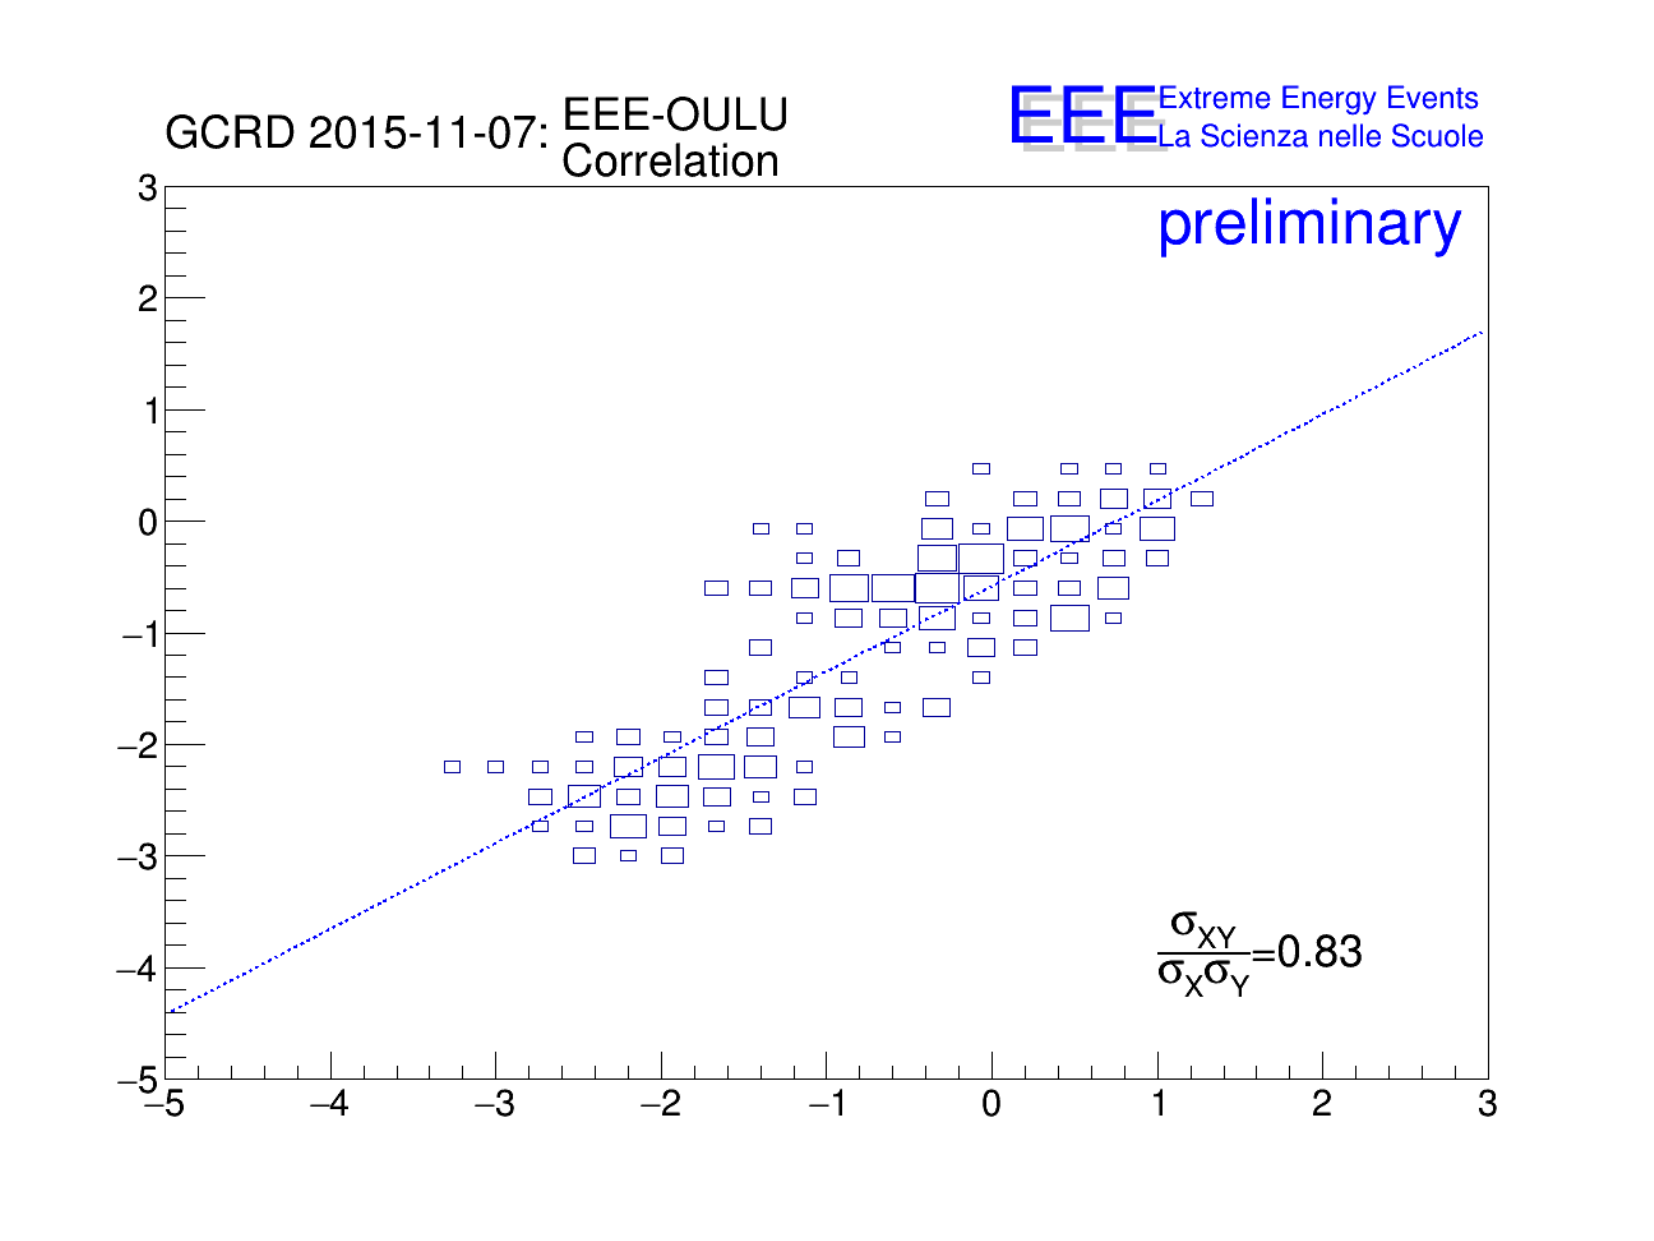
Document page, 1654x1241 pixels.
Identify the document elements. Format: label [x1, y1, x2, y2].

picture [0, 75, 1654, 1191]
